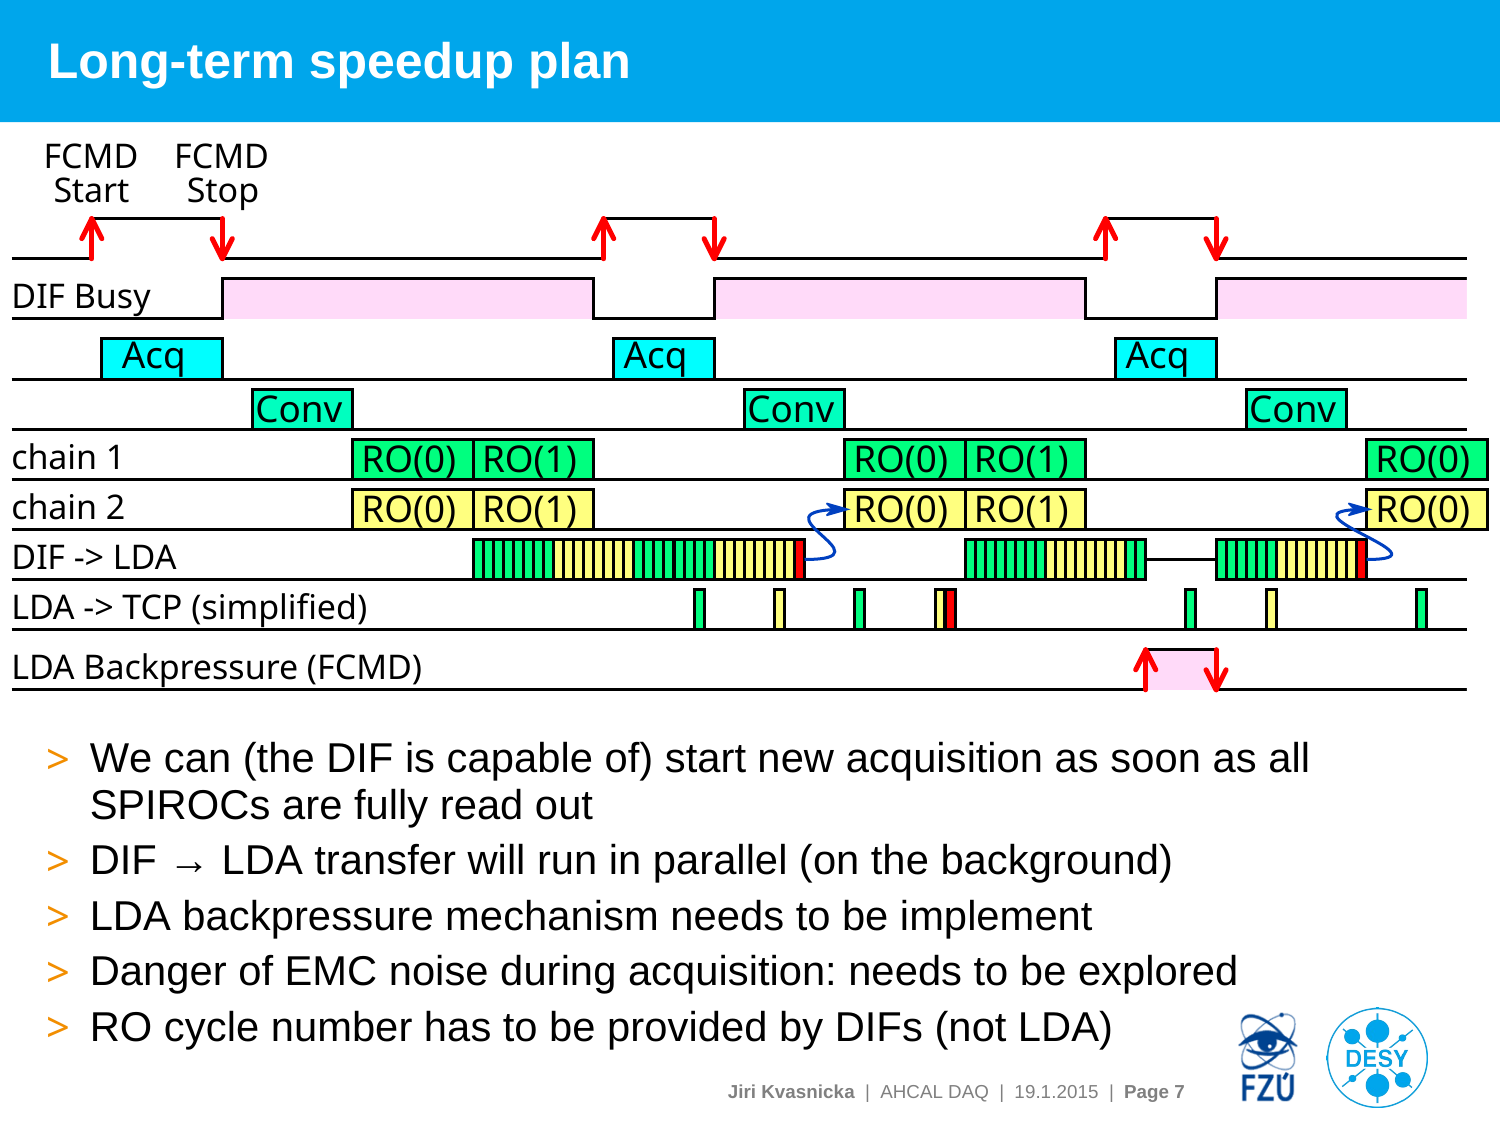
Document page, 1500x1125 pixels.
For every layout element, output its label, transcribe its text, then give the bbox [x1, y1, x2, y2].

title Long-term speedup plan [47, 16, 1446, 107]
picture [1350, 1053, 1357, 1064]
list We can (the DIF is capable of) start new acquisition as soon as all SPIROCs are fully read out DIF → LDA transfer will run in parallel (on the background) LDA backpressure mechanism needs to be implement Danger of EMC noise during acquisition: needs to be explored RO cycle number has to be provided by DIFs (not LDA) [46, 735, 1444, 1050]
picture [1326, 1050, 1428, 1108]
picture [1215, 1050, 1321, 1110]
picture [0, 131, 1500, 712]
